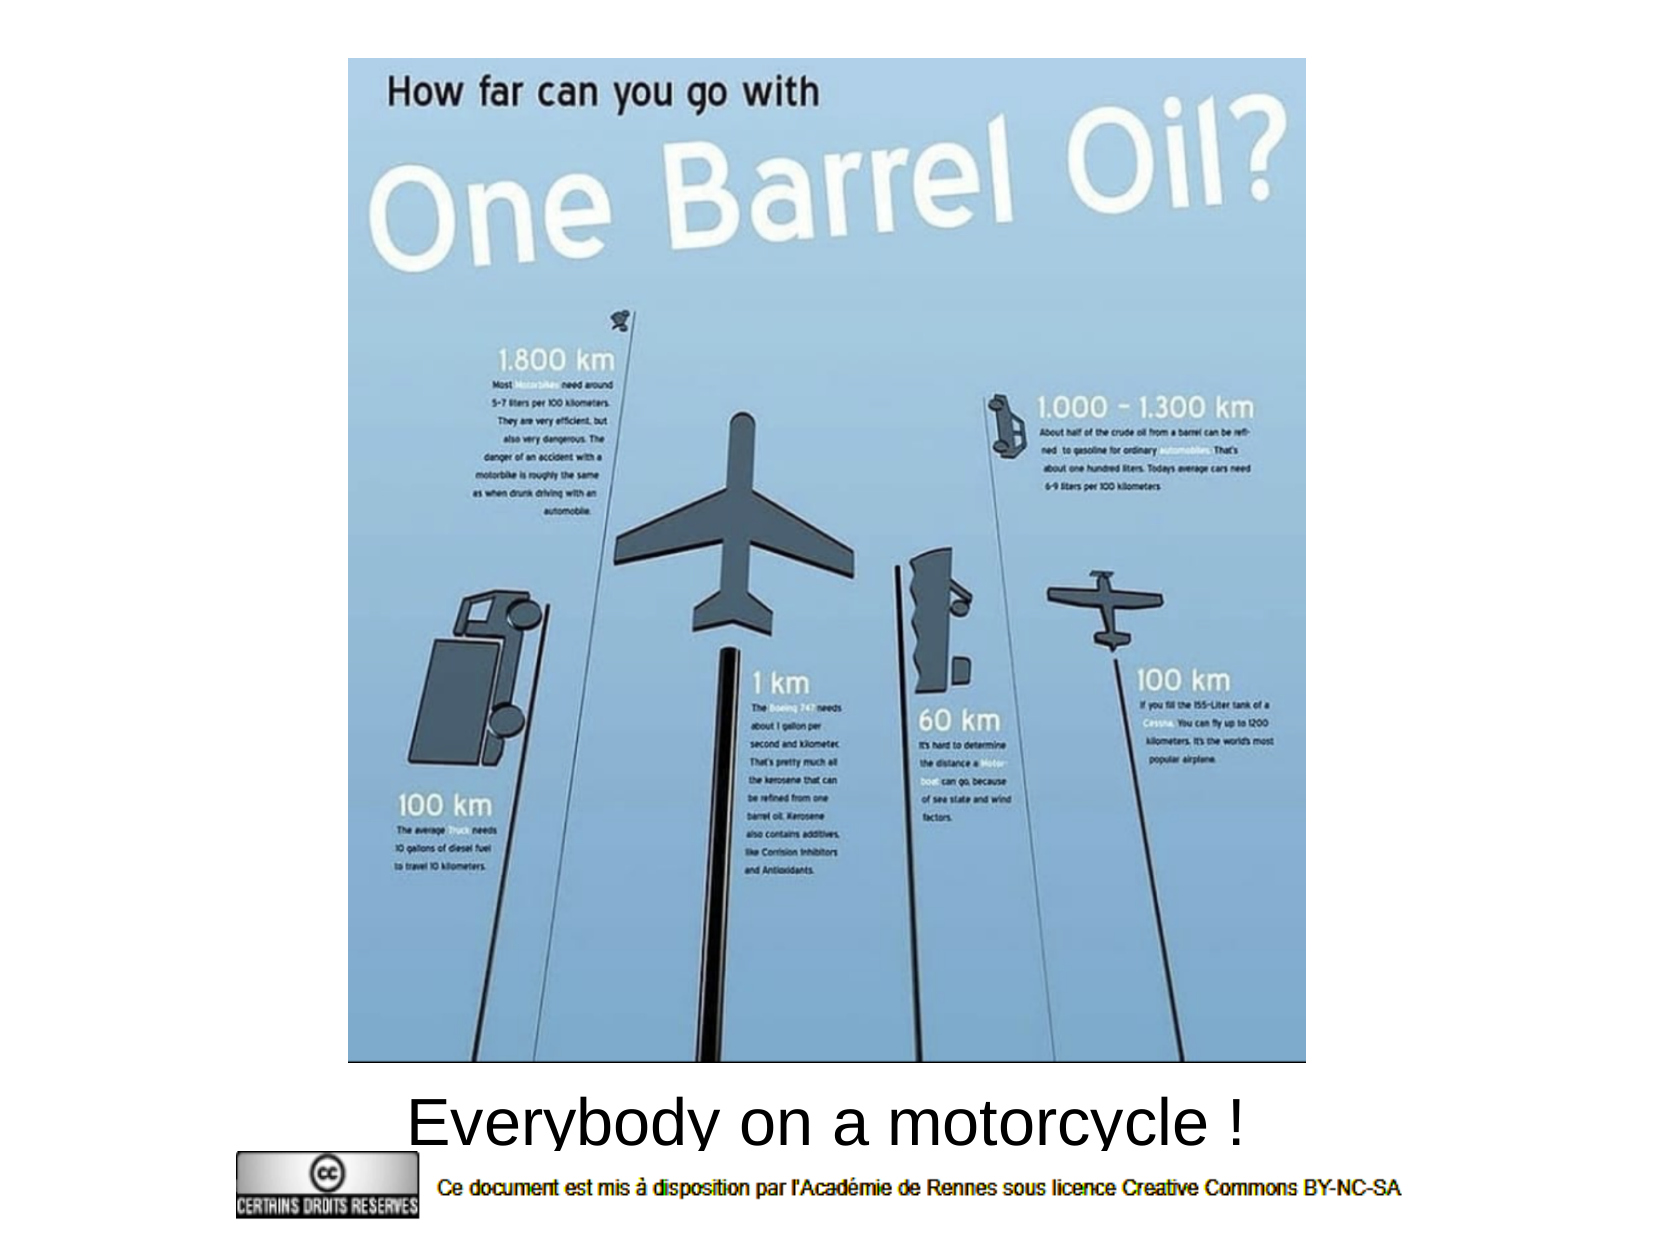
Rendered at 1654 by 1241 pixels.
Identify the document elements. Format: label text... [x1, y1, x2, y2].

picture [236, 1151, 1418, 1228]
picture [348, 58, 1306, 1063]
title Everybody on a motorcycle ! [82, 1084, 1571, 1160]
